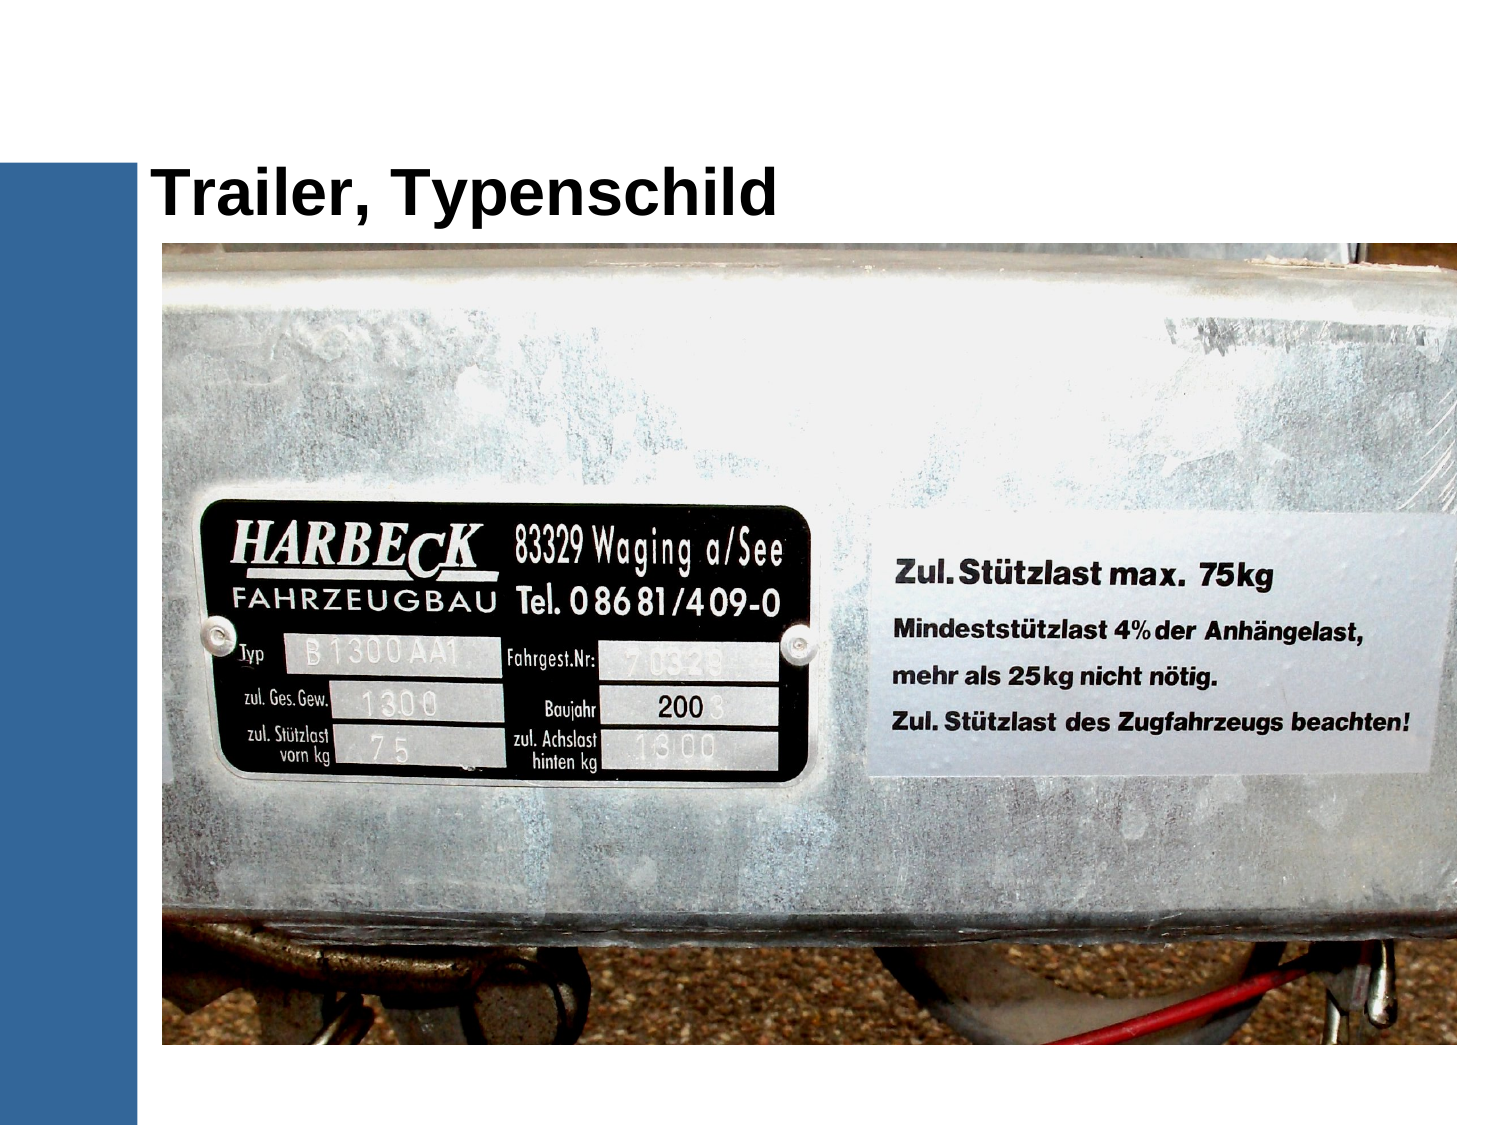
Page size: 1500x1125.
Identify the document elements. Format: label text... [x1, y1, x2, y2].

picture [162, 243, 1457, 1045]
title Trailer, Typenschild [150, 113, 1426, 275]
